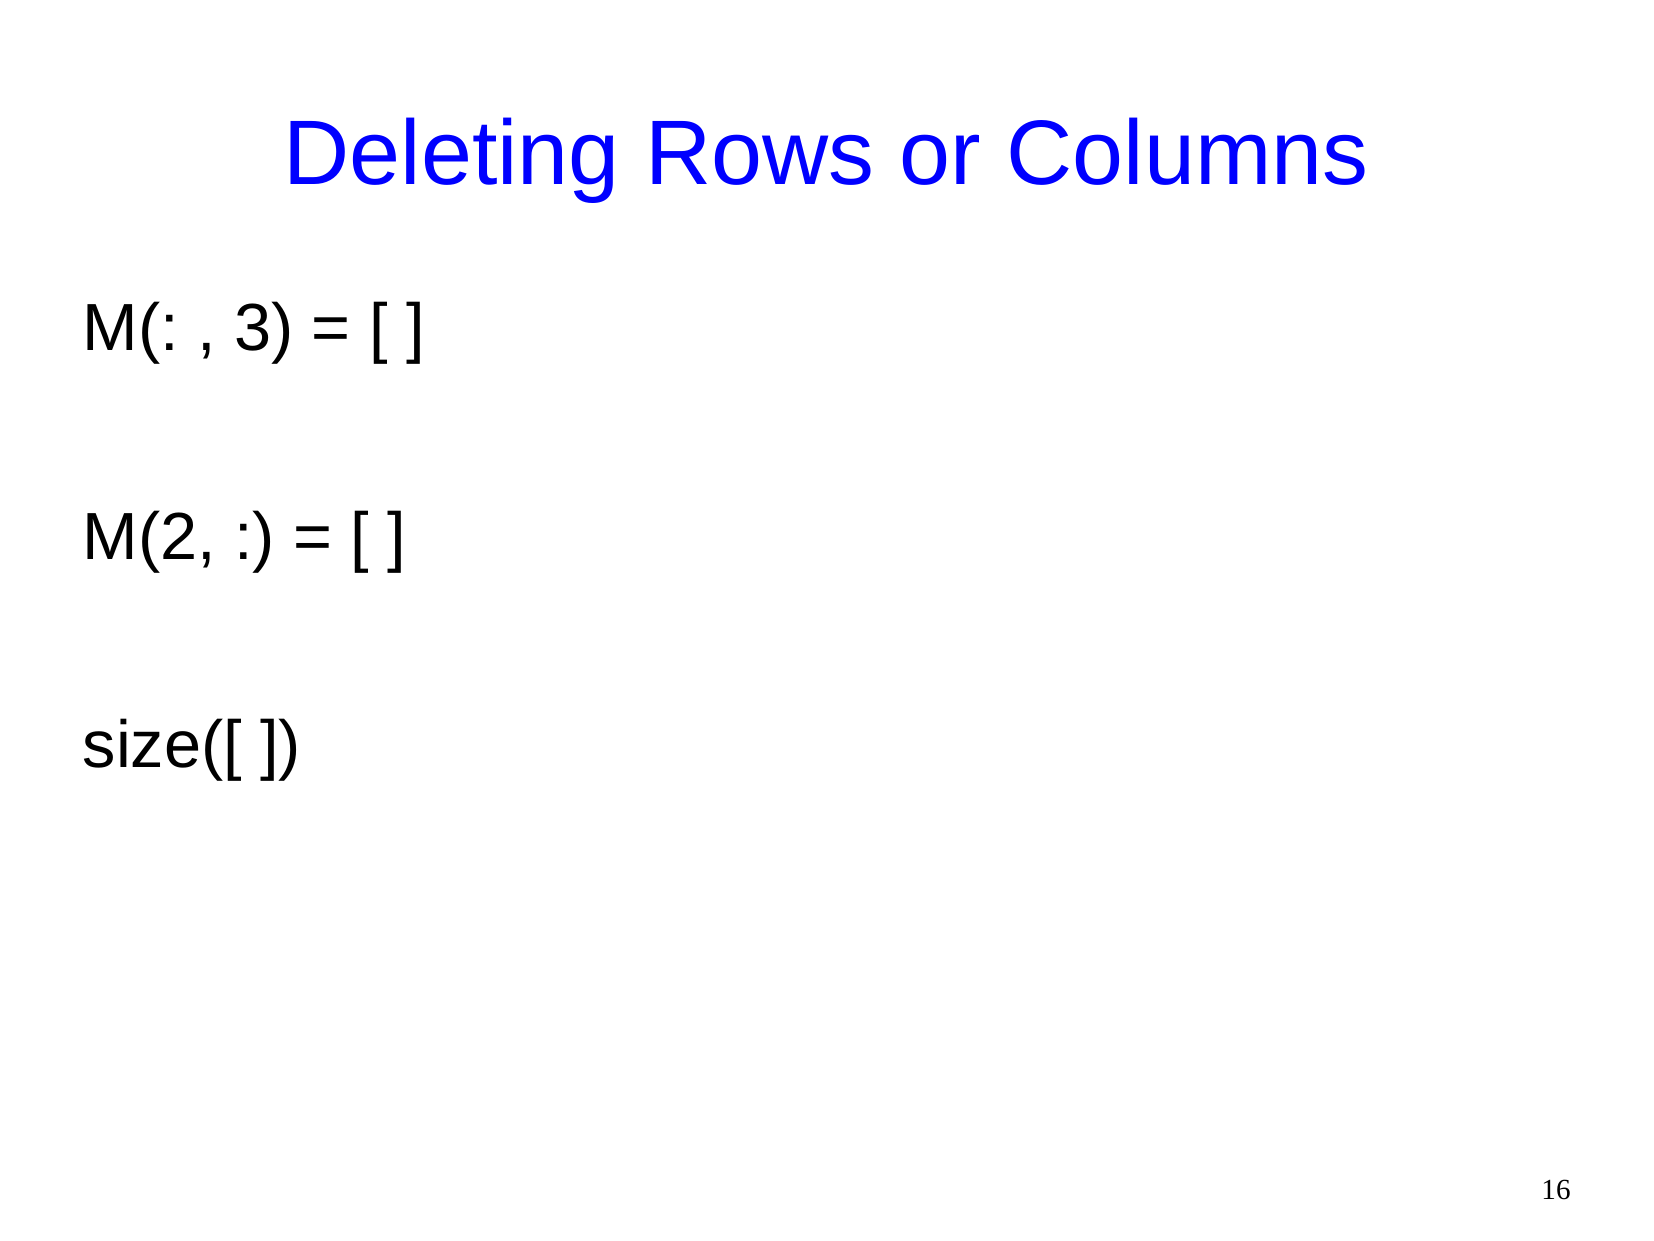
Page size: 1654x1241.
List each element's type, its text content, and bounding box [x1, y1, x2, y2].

list M(: , 3) = [ ] M(2, :) = [ ] size([ ]) [82, 290, 1571, 1109]
title Deleting Rows or Columns [82, 49, 1571, 257]
